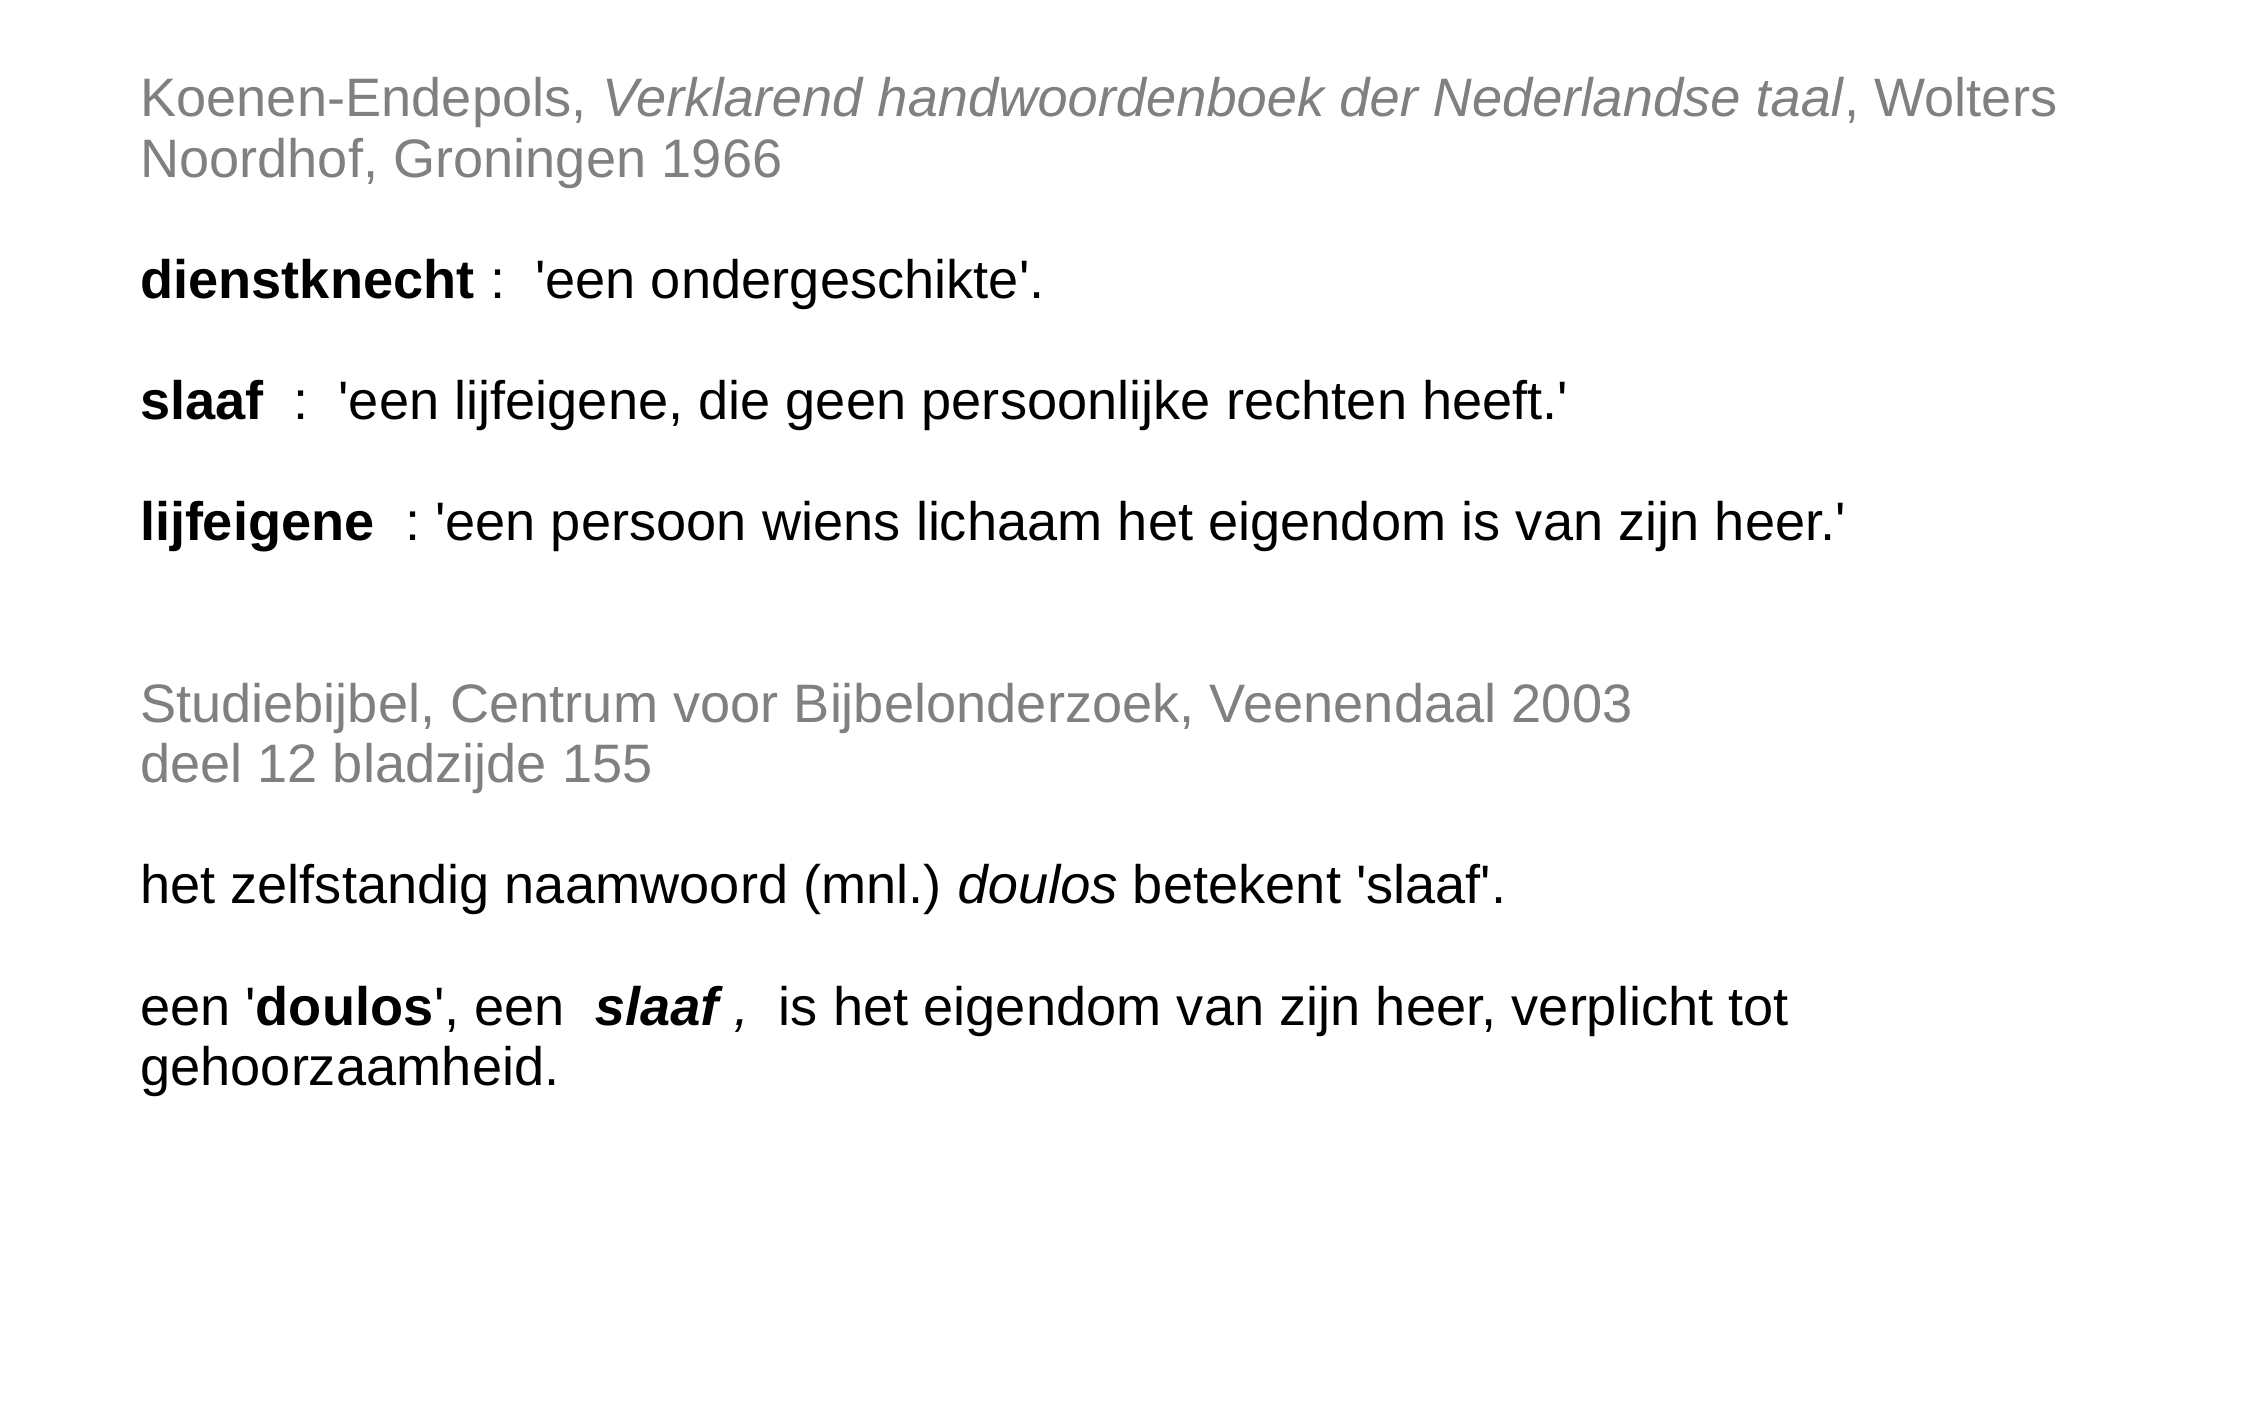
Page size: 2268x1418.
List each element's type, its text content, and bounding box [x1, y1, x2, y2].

text_box Koenen-Endepols, Verklarend handwoordenboek der Nederlandse taal, Wolters Noordhof, Groningen 1966 dienstknecht : 'een ondergeschikte'. slaaf : 'een lijfeigene, die geen persoonlijke rechten heeft.' lijfeigene : 'een persoon wiens lichaam het eigendom is van zijn heer.' Studiebijbel, Centrum voor Bijbelonderzoek, Veenendaal 2003 deel 12 bladzijde 155 het zelfstandig naamwoord (mnl.) doulos betekent 'slaaf'. een 'doulos', een slaaf , is het eigendom van zijn heer, verplicht tot gehoorzaamheid. [125, 0, 2149, 1363]
